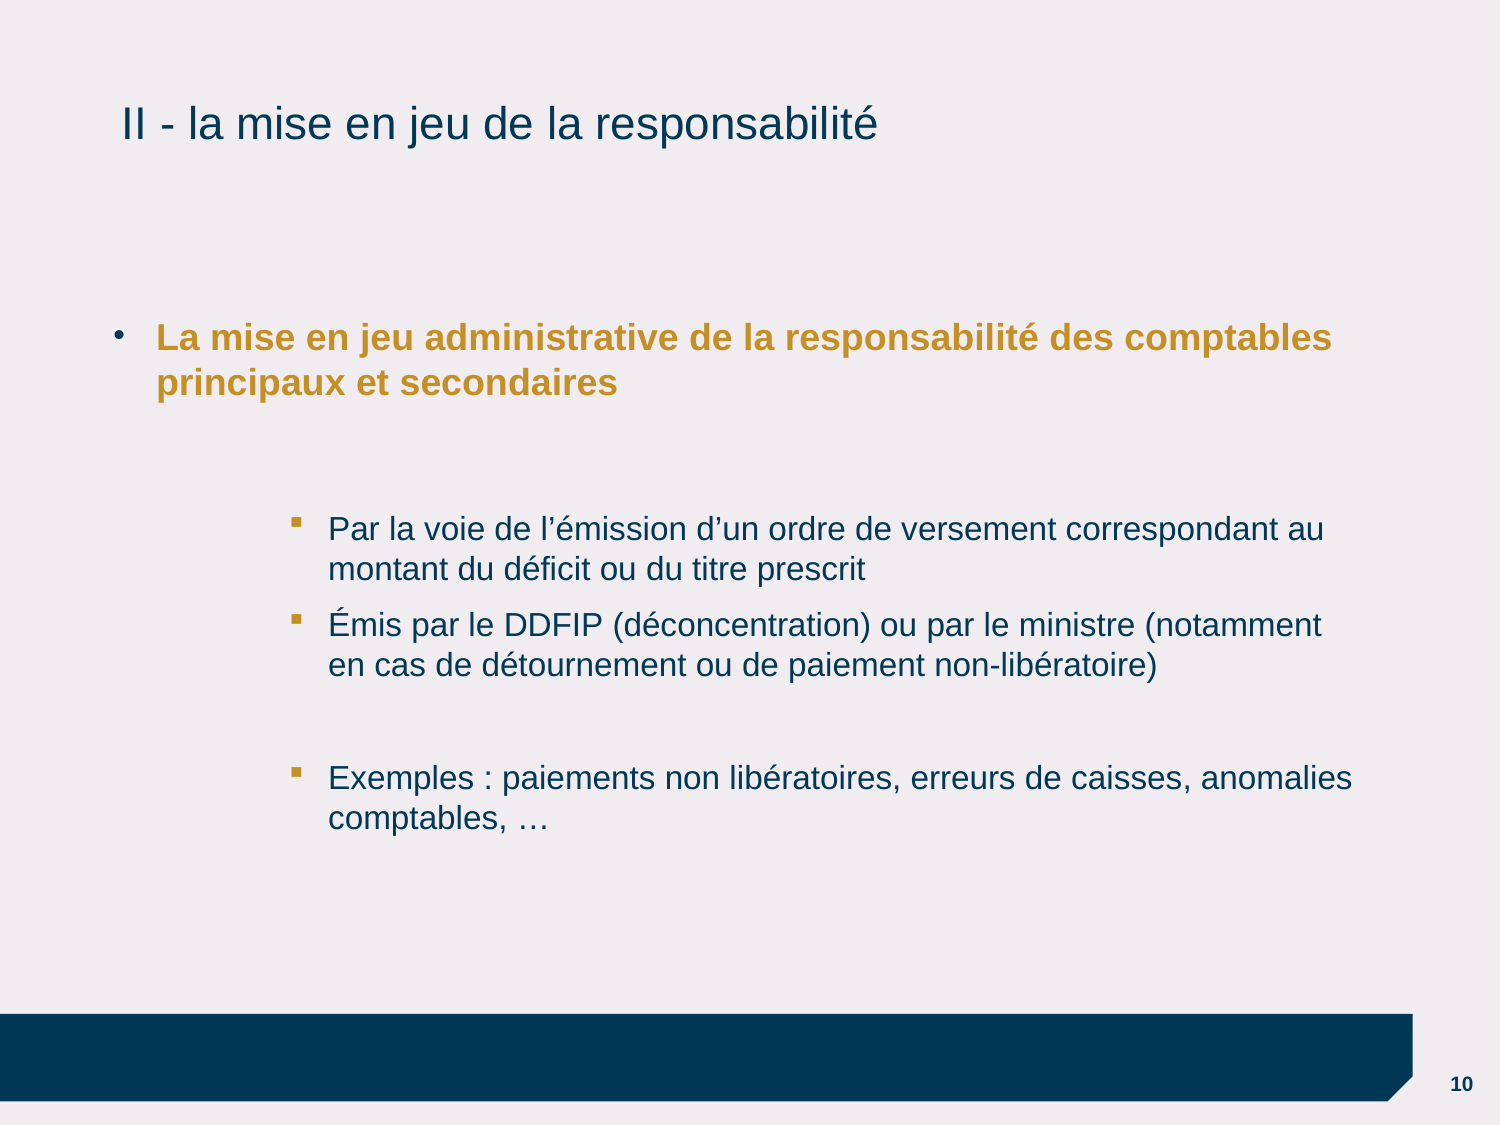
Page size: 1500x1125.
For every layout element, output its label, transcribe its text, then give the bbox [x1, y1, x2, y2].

text_box II - la mise en jeu de la responsabilité [121, 68, 1438, 180]
list La mise en jeu administrative de la responsabilité des comptables principaux et secondaires Par la voie de l’émission d’un ordre de versement correspondant au montant du déficit ou du titre prescrit Émis par le DDFIP (déconcentration) ou par le ministre (notamment en cas de détournement ou de paiement non-libératoire) Exemples : paiements non libératoires, erreurs de caisses, anomalies comptables, … [112, 312, 1369, 1010]
